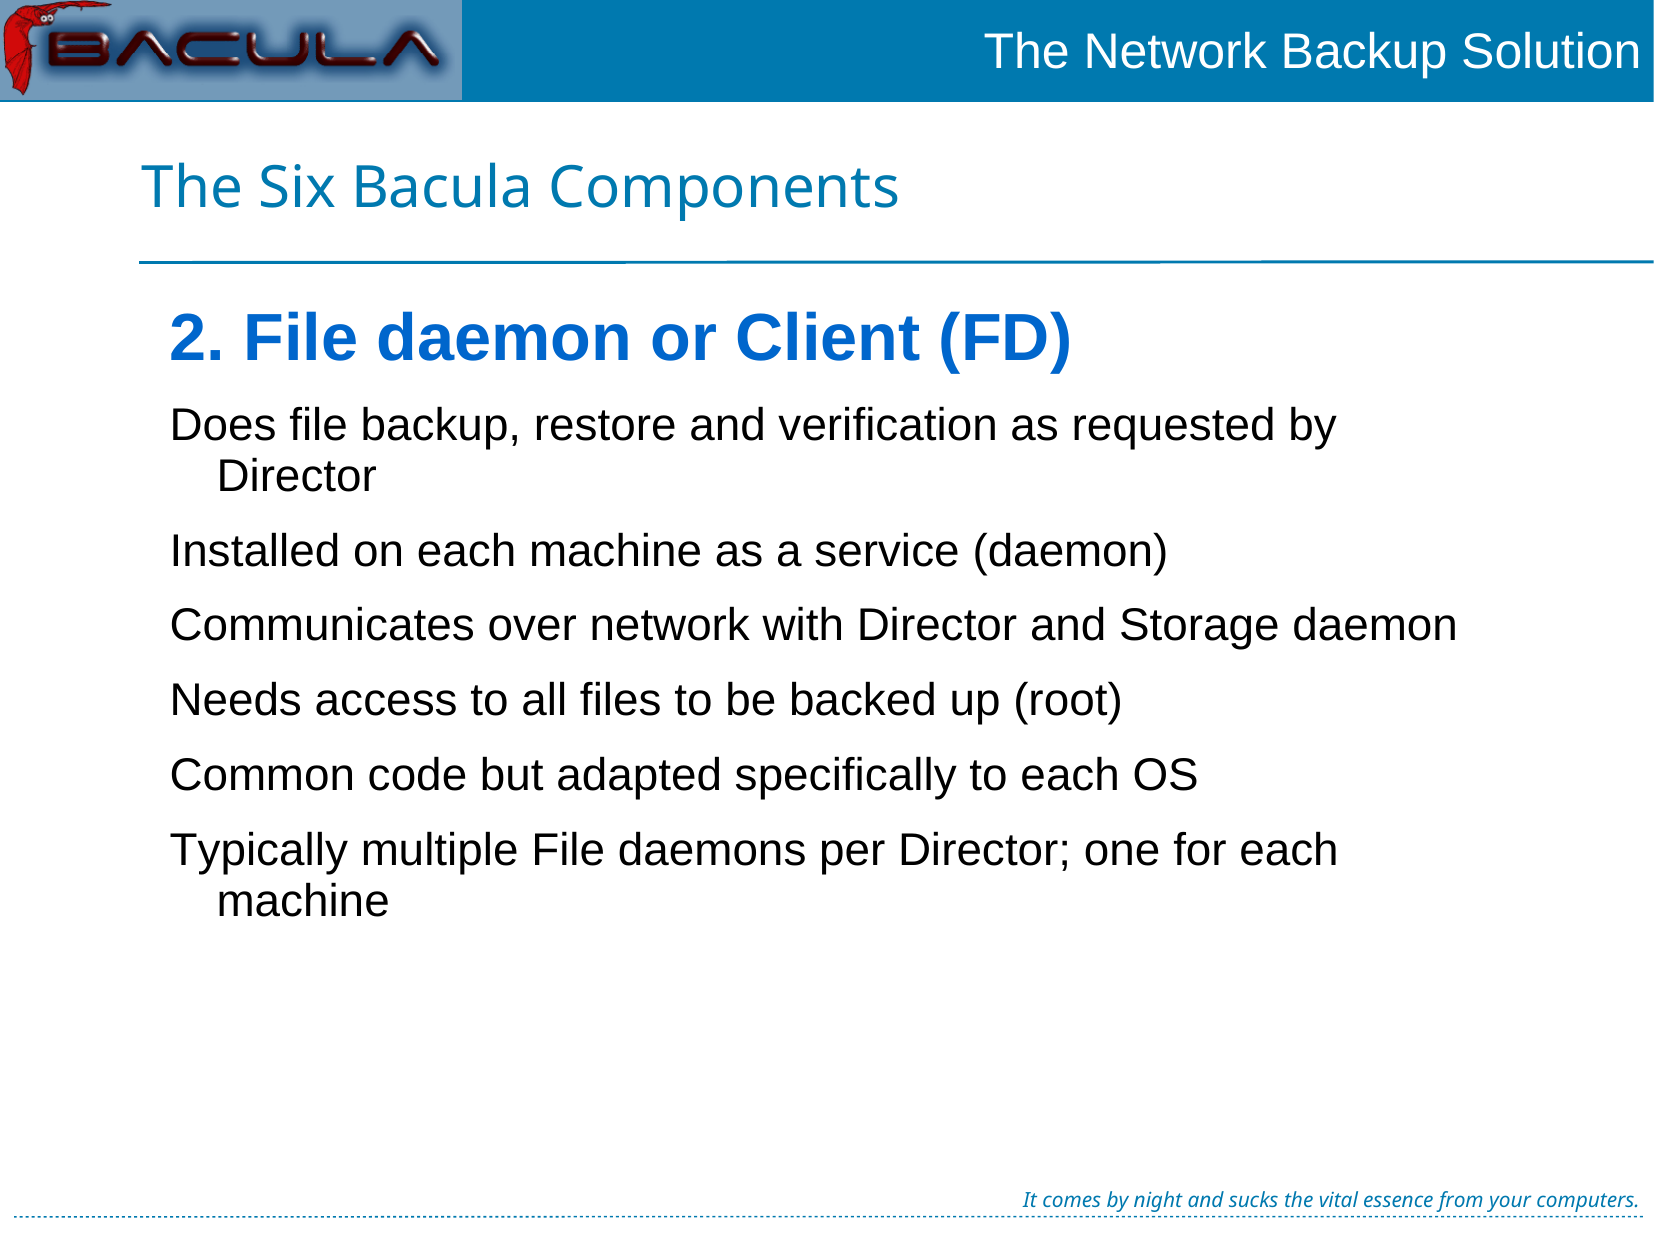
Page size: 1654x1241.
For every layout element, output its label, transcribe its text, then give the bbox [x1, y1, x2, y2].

list 2. File daemon or Client (FD) Does file backup, restore and verification as requested by Director Installed on each machine as a service (daemon) Communicates over network with Director and Storage daemon Needs access to all files to be backed up (root) Common code but adapted specifically to each OS Typically multiple File daemons per Director; one for each machine [75, 300, 1506, 1095]
title The Six Bacula Components [141, 112, 1501, 226]
picture [0, 0, 461, 99]
